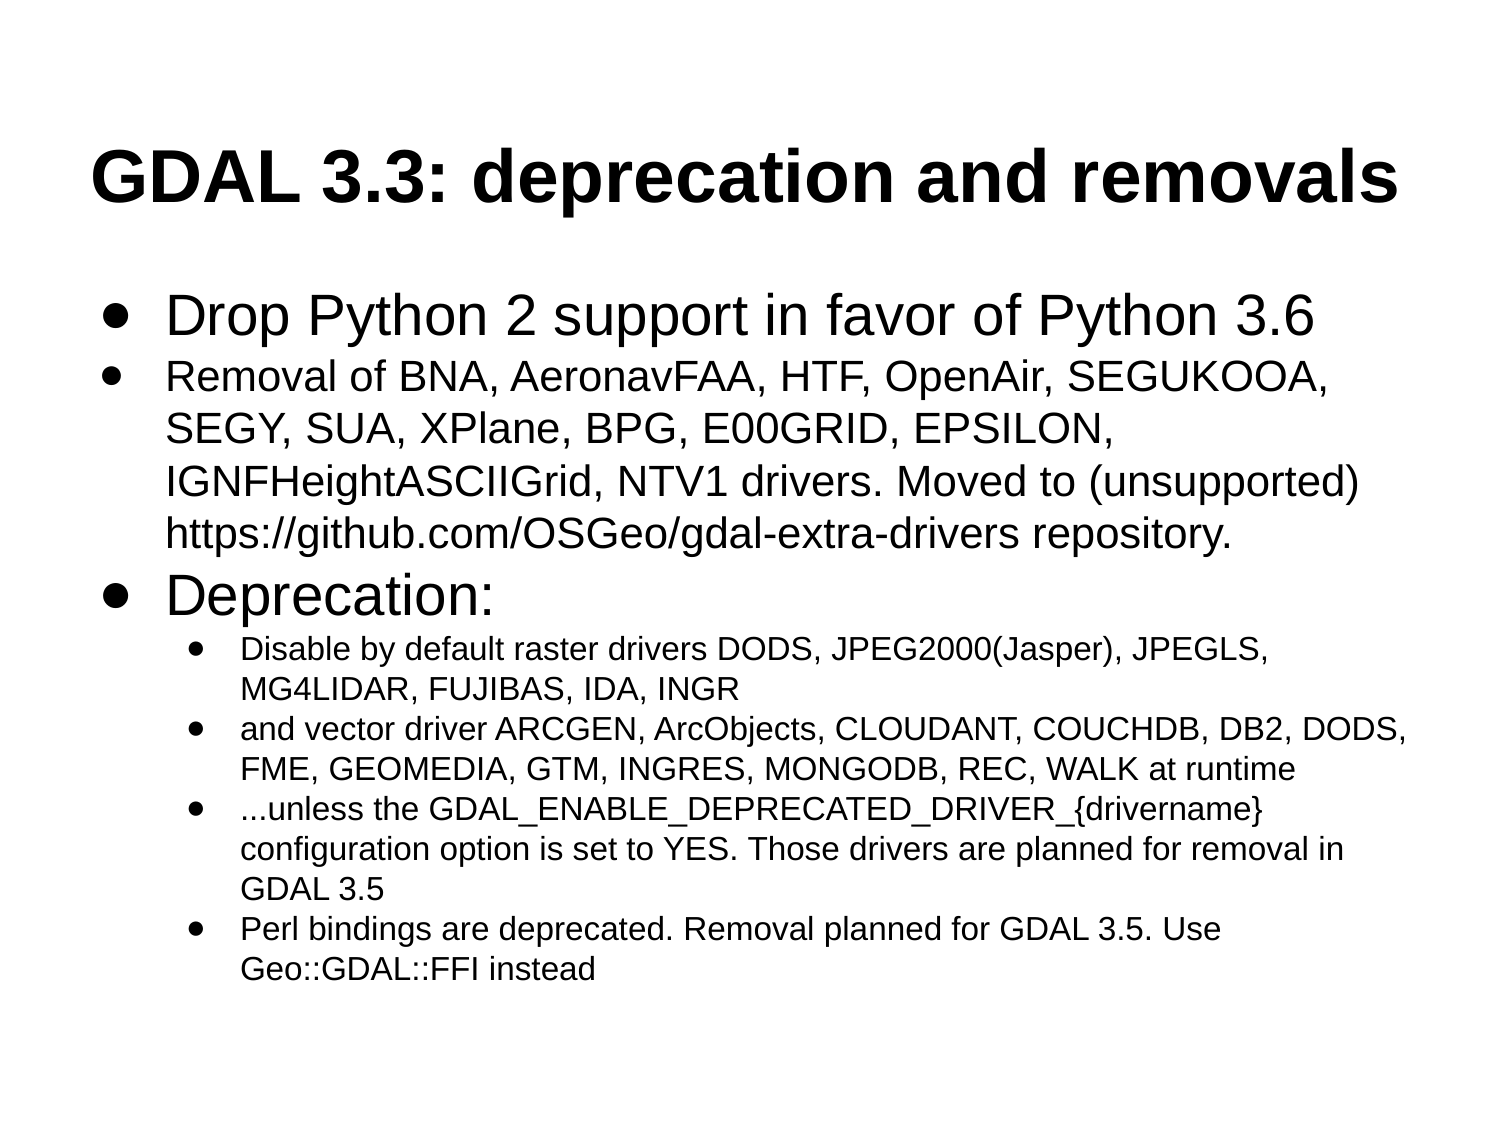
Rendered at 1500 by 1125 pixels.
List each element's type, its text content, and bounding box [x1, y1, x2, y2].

title GDAL 3.3: deprecation and removals [75, 45, 1425, 233]
list Drop Python 2 support in favor of Python 3.6 Removal of BNA, AeronavFAA, HTF, OpenAir, SEGUKOOA, SEGY, SUA, XPlane, BPG, E00GRID, EPSILON, IGNFHeightASCIIGrid, NTV1 drivers. Moved to (unsupported) https://github.com/OSGeo/gdal-extra-drivers repository. Deprecation: Disable by default raster drivers DODS, JPEG2000(Jasper), JPEGLS, MG4LIDAR, FUJIBAS, IDA, INGR and vector driver ARCGEN, ArcObjects, CLOUDANT, COUCHDB, DB2, DODS, FME, GEOMEDIA, GTM, INGRES, MONGODB, REC, WALK at runtime ...unless the GDAL_ENABLE_DEPRECATED_DRIVER_{drivername} configuration option is set to YES. Those drivers are planned for removal in GDAL 3.5 Perl bindings are deprecated. Removal planned for GDAL 3.5. Use Geo::GDAL::FFI instead [75, 262, 1425, 1078]
